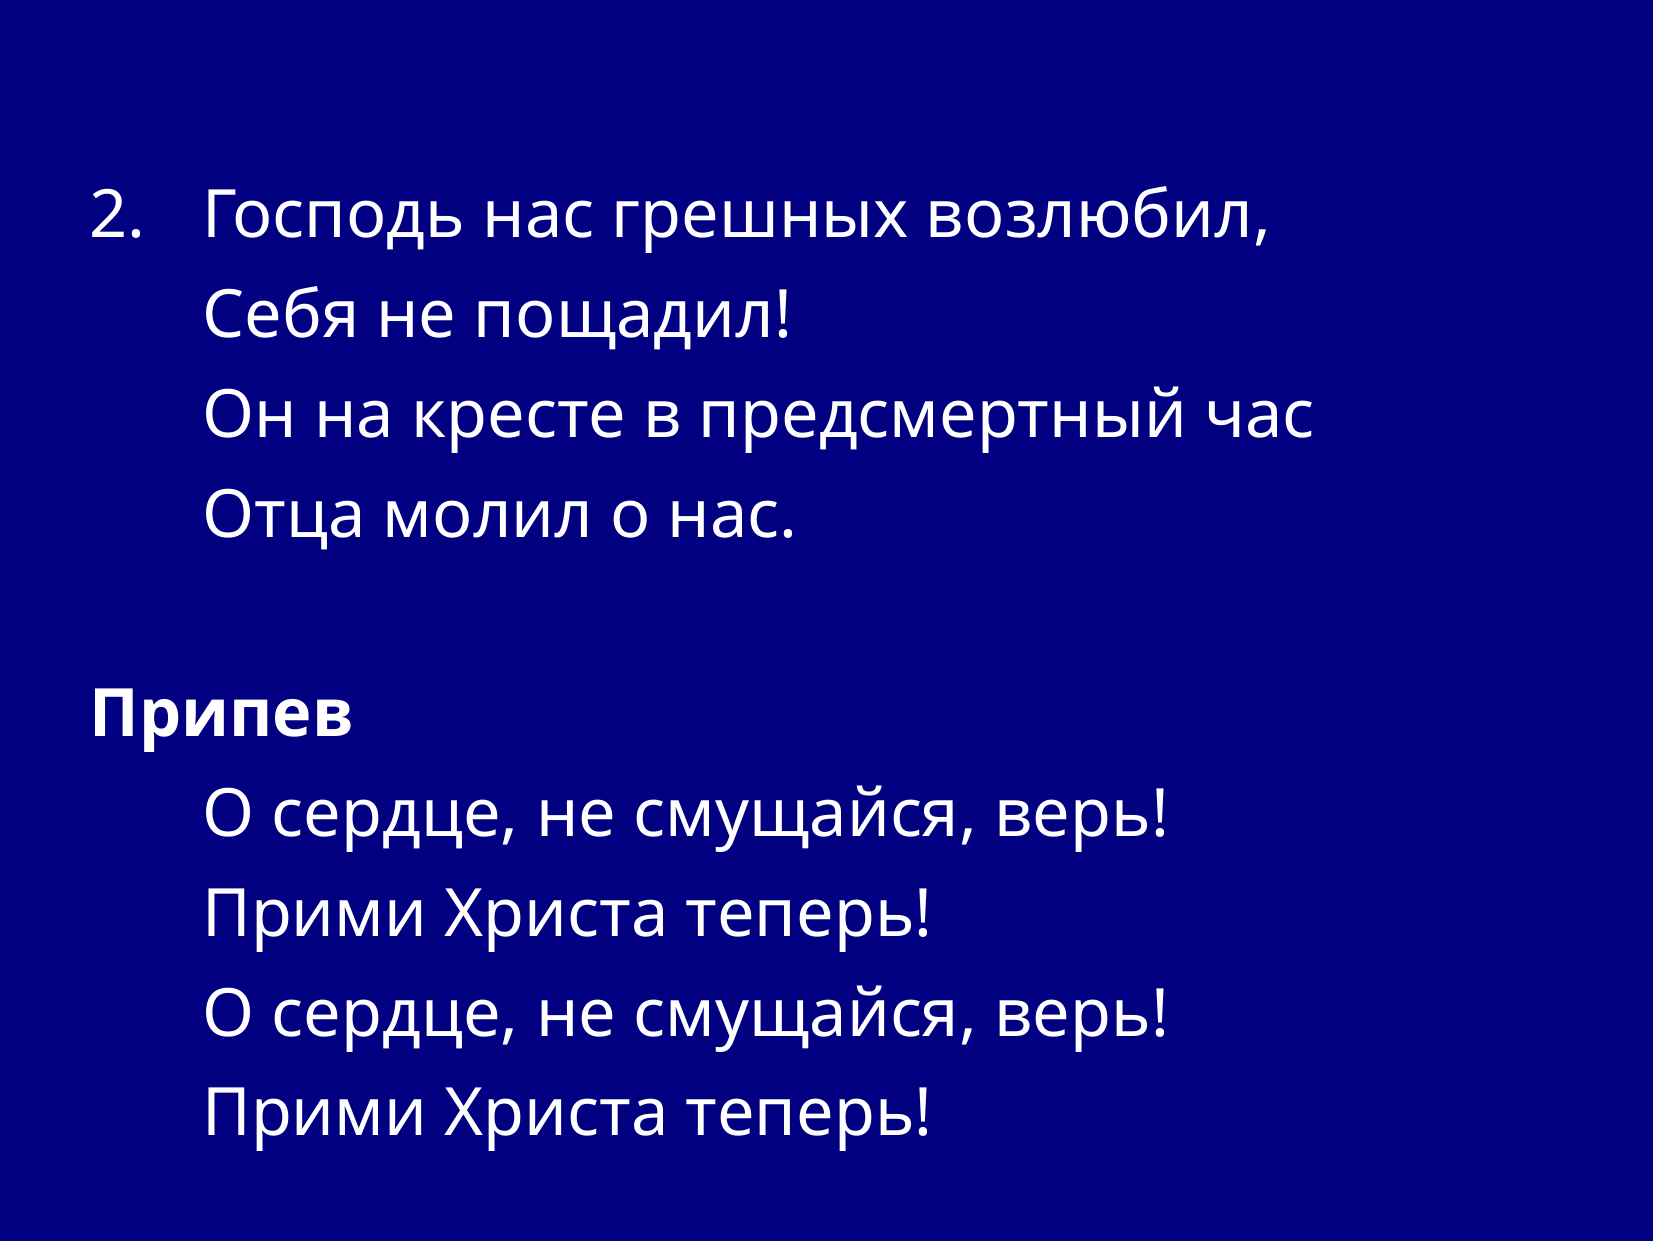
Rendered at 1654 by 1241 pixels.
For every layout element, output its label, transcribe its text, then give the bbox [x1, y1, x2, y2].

text_box 2. Господь нас грешных возлюбил, Себя не пощадил! Он на кресте в предсмертный час Отца молил о нас. Припев О сердце, не смущайся, верь! Прими Христа теперь! О сердце, не смущайся, верь! Прими Христа теперь! [75, 150, 1576, 1163]
